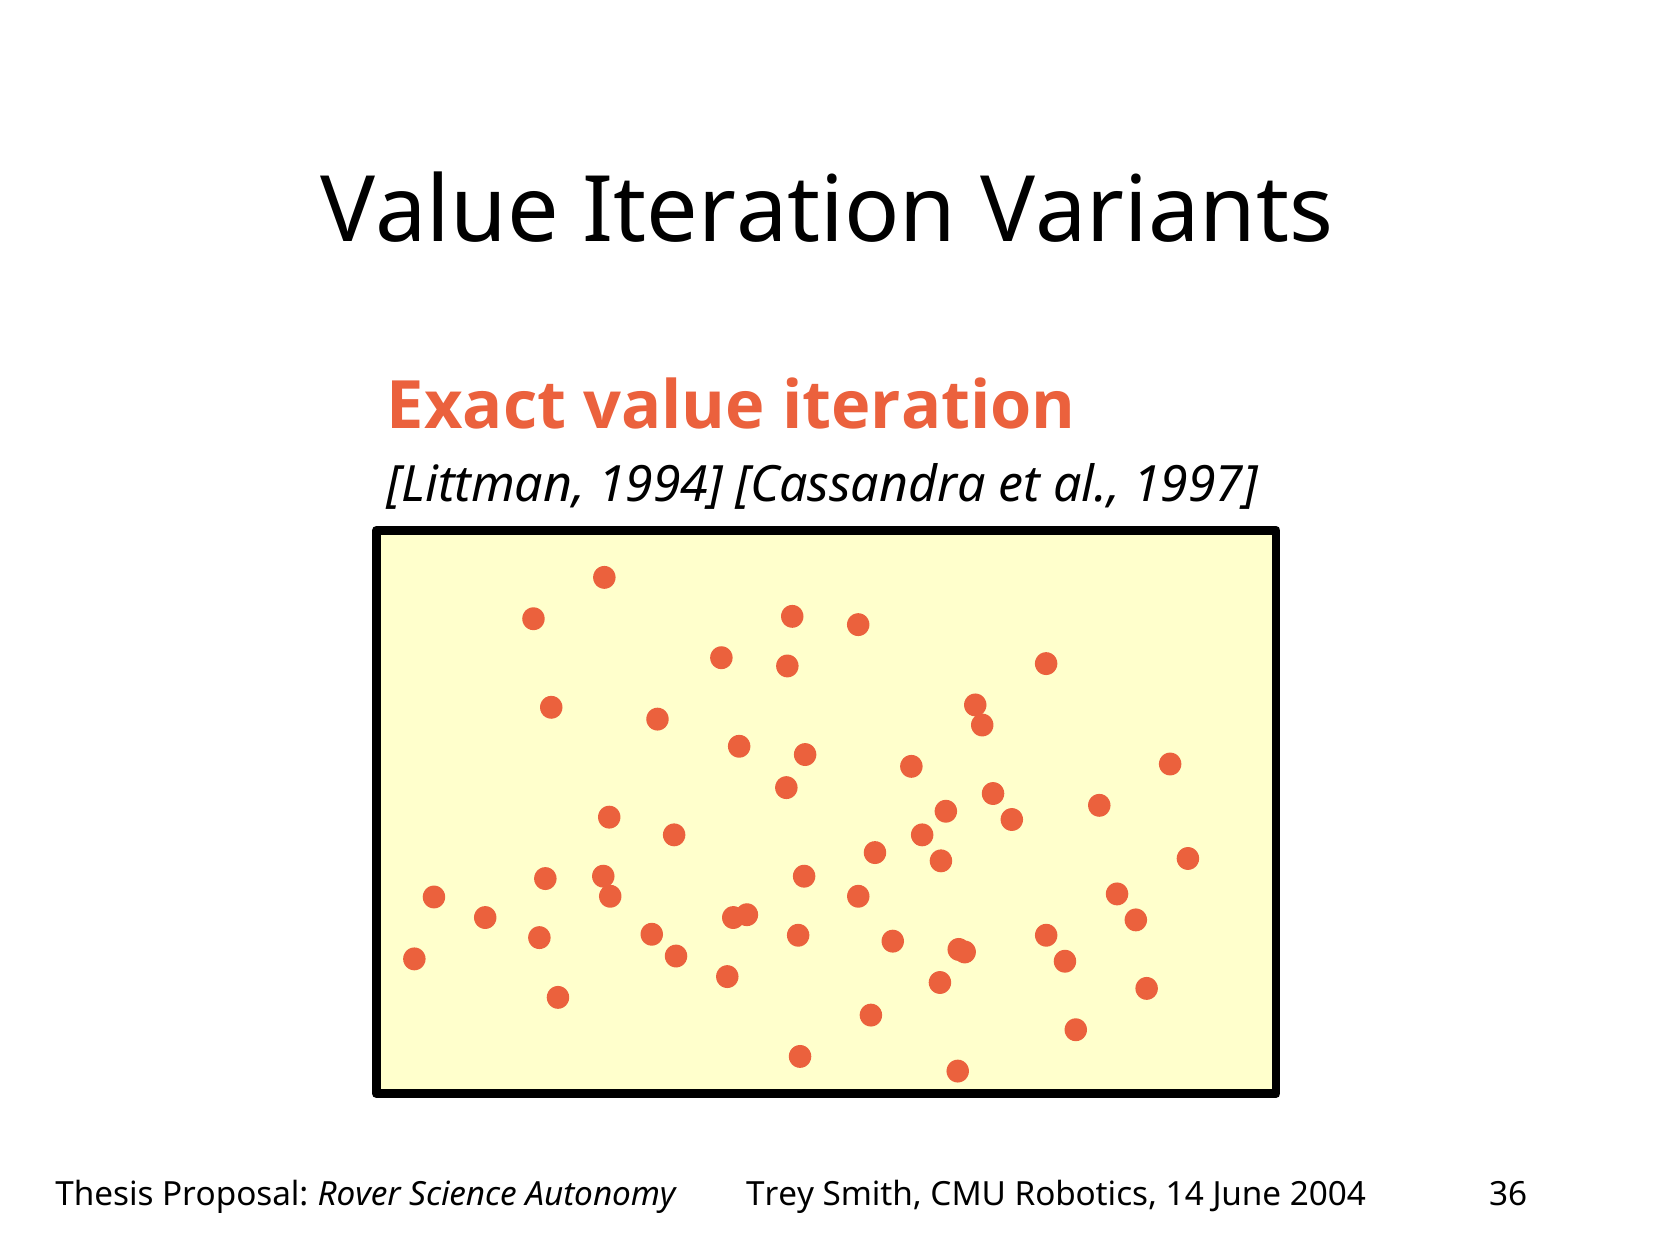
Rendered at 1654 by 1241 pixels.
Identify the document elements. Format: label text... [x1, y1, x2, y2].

text_box [708, 397, 1351, 526]
text_box [376, 530, 1277, 1094]
text_box Exact value iteration [Littman, 1994] [Cassandra et al., 1997] [386, 357, 1247, 493]
title Value Iteration Variants [121, 102, 1534, 311]
